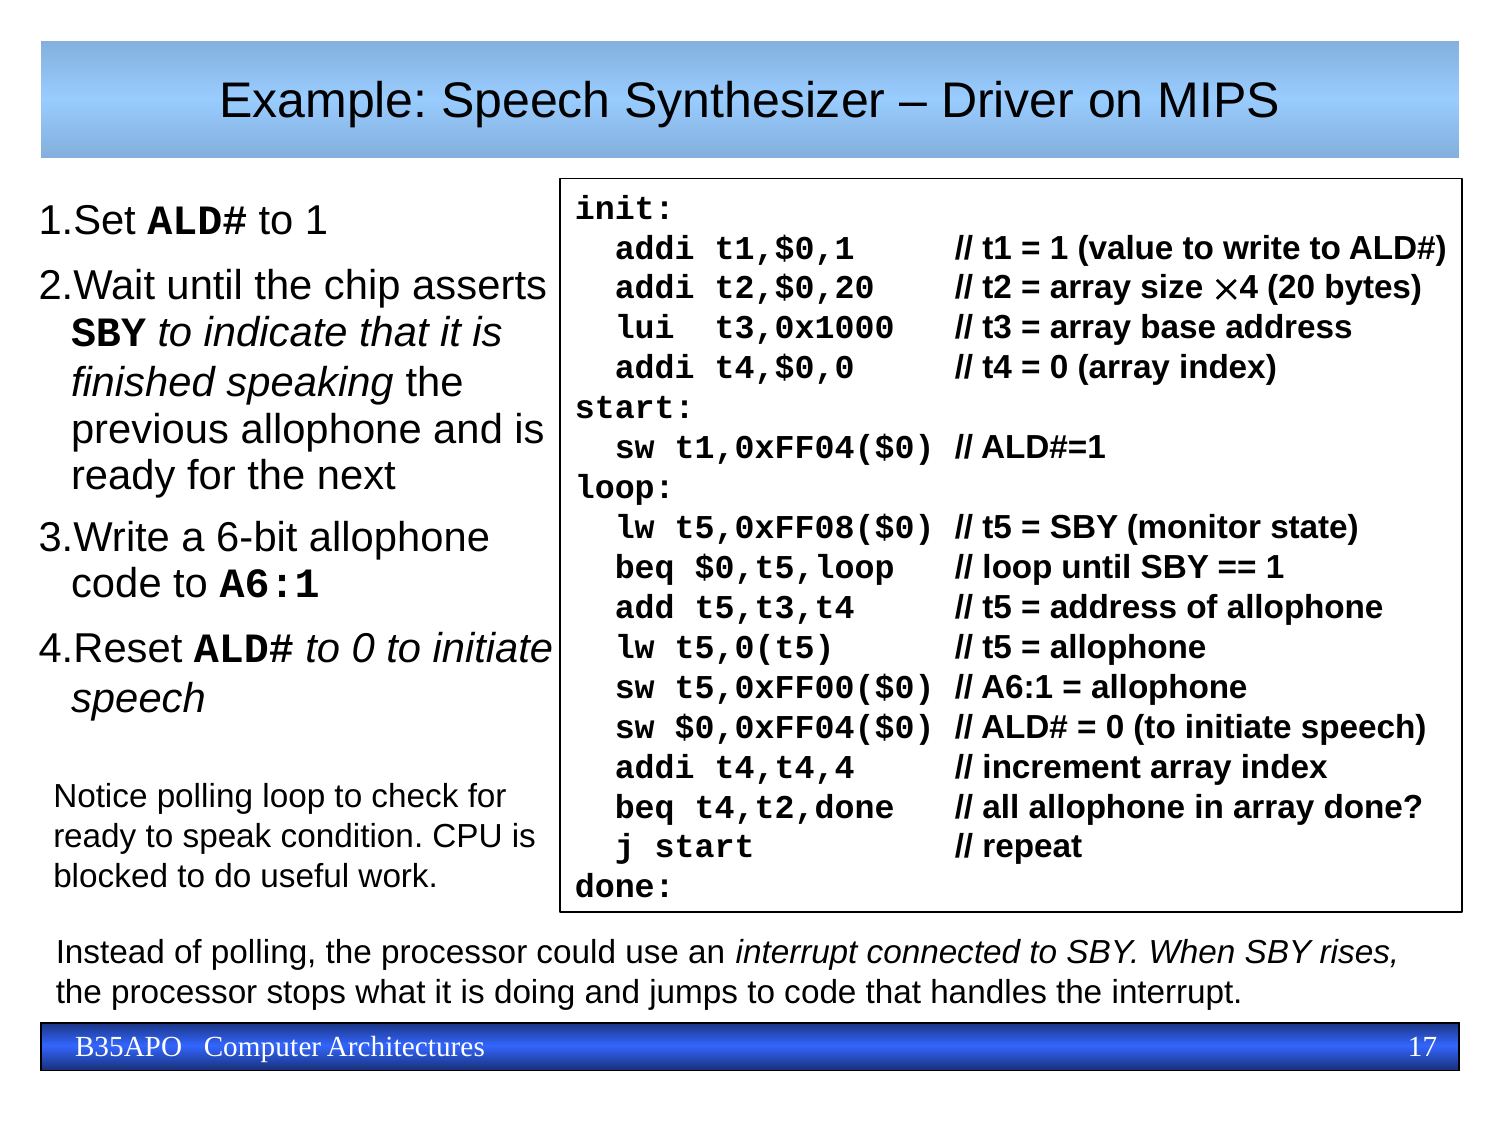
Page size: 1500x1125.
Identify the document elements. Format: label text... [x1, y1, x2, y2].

text_box Notice polling loop to check for ready to speak condition. CPU is blocked to do useful work. [38, 766, 555, 902]
text_box init: addi t1,$0,1 // t1 = 1 (value to write to ALD#) addi t2,$0,20 // t2 = array size ×4 (20 bytes) lui t3,0x1000 // t3 = array base address addi t4,$0,0 // t4 = 0 (array index) start: sw t1,0xFF04($0) // ALD#=1 loop: lw t5,0xFF08($0) // t5 = SBY (monitor state) beq $0,t5,loop // loop until SBY == 1 add t5,t3,t4 // t5 = address of allophone lw t5,0(t5) // t5 = allophone sw t5,0xFF00($0) // A6:1 = allophone sw $0,0xFF04($0) // ALD# = 0 (to initiate speech) addi t4,t4,4 // increment array index beq t4,t2,done // all allophone in array done? j start // repeat done: [560, 178, 1463, 912]
list Set ALD# to 1 Wait until the chip asserts SBY to indicate that it is finished speaking the previous allophone and is ready for the next Write a 6-bit allophone code to A6:1 Reset ALD# to 0 to initiate speech [38, 196, 560, 868]
title Example: Speech Synthesizer – Driver on MIPS [41, 41, 1459, 158]
text_box Instead of polling, the processor could use an interrupt connected to SBY. When SBY rises, the processor stops what it is doing and jumps to code that handles the interrupt. [41, 923, 1436, 1018]
